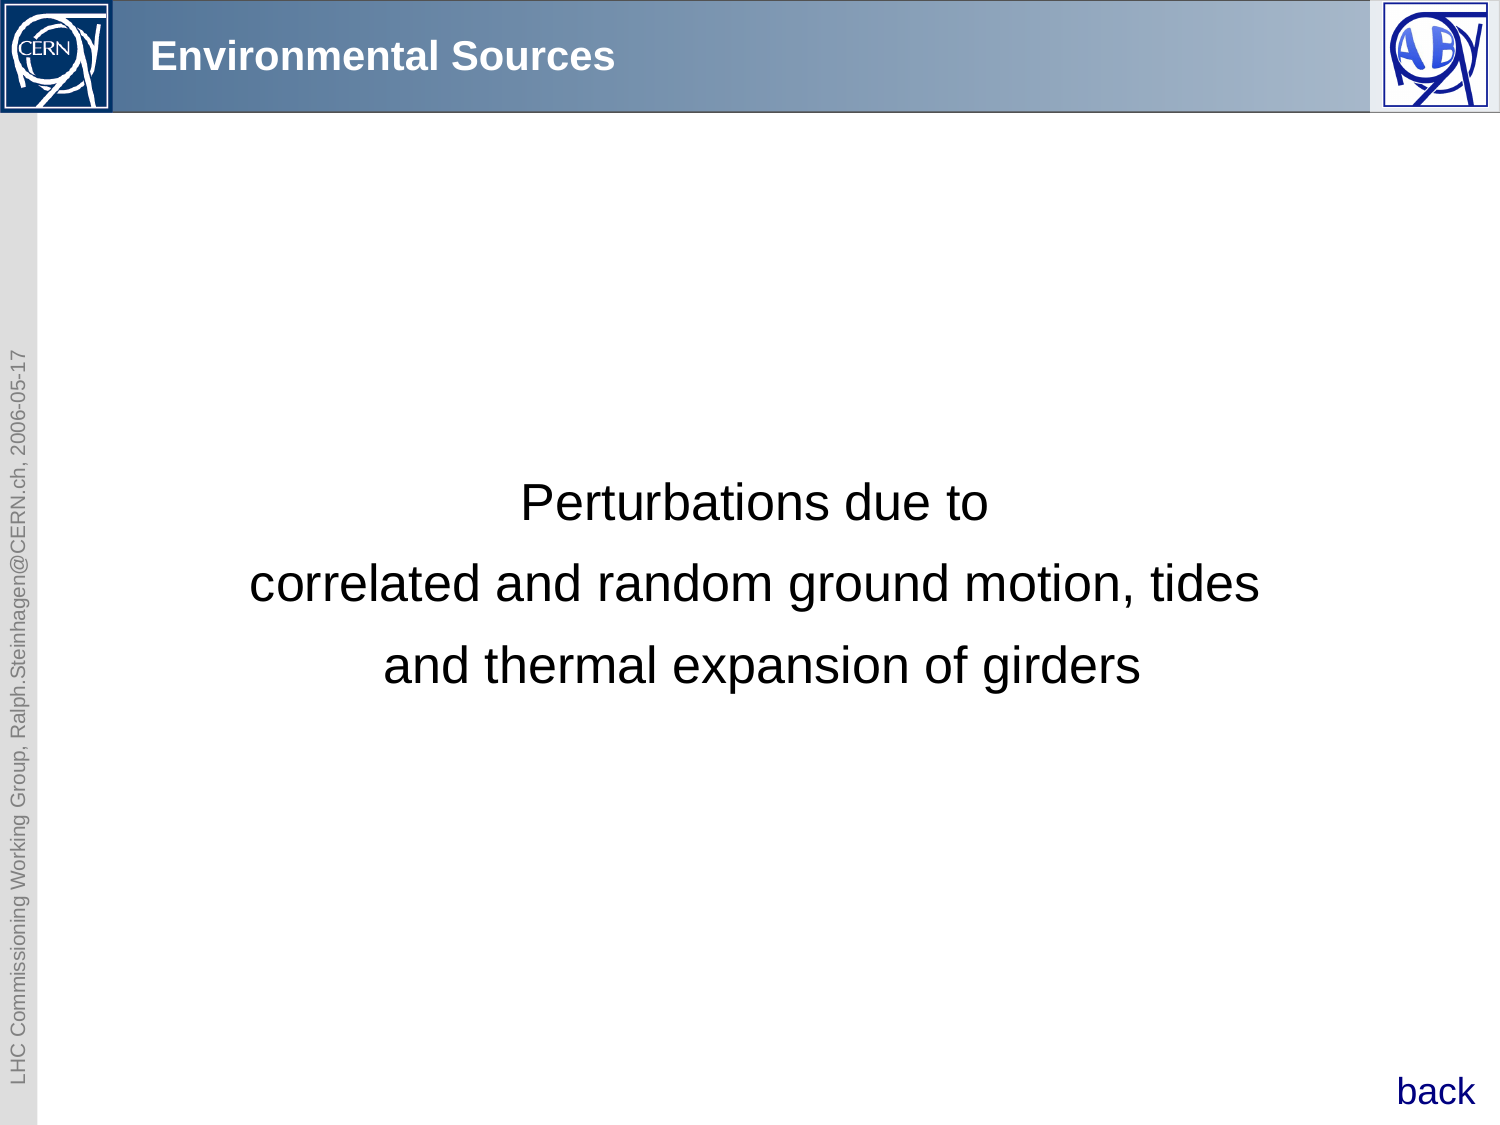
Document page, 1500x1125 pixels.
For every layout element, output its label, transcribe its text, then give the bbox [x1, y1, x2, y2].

picture [0, 0, 113, 113]
title Environmental Sources [150, 0, 1201, 113]
text_box back [1381, 1062, 1500, 1120]
picture [1382, 1, 1489, 108]
subtitle Perturbations due to correlated and random ground motion, tides and thermal expansion of girders [87, 137, 1438, 1030]
